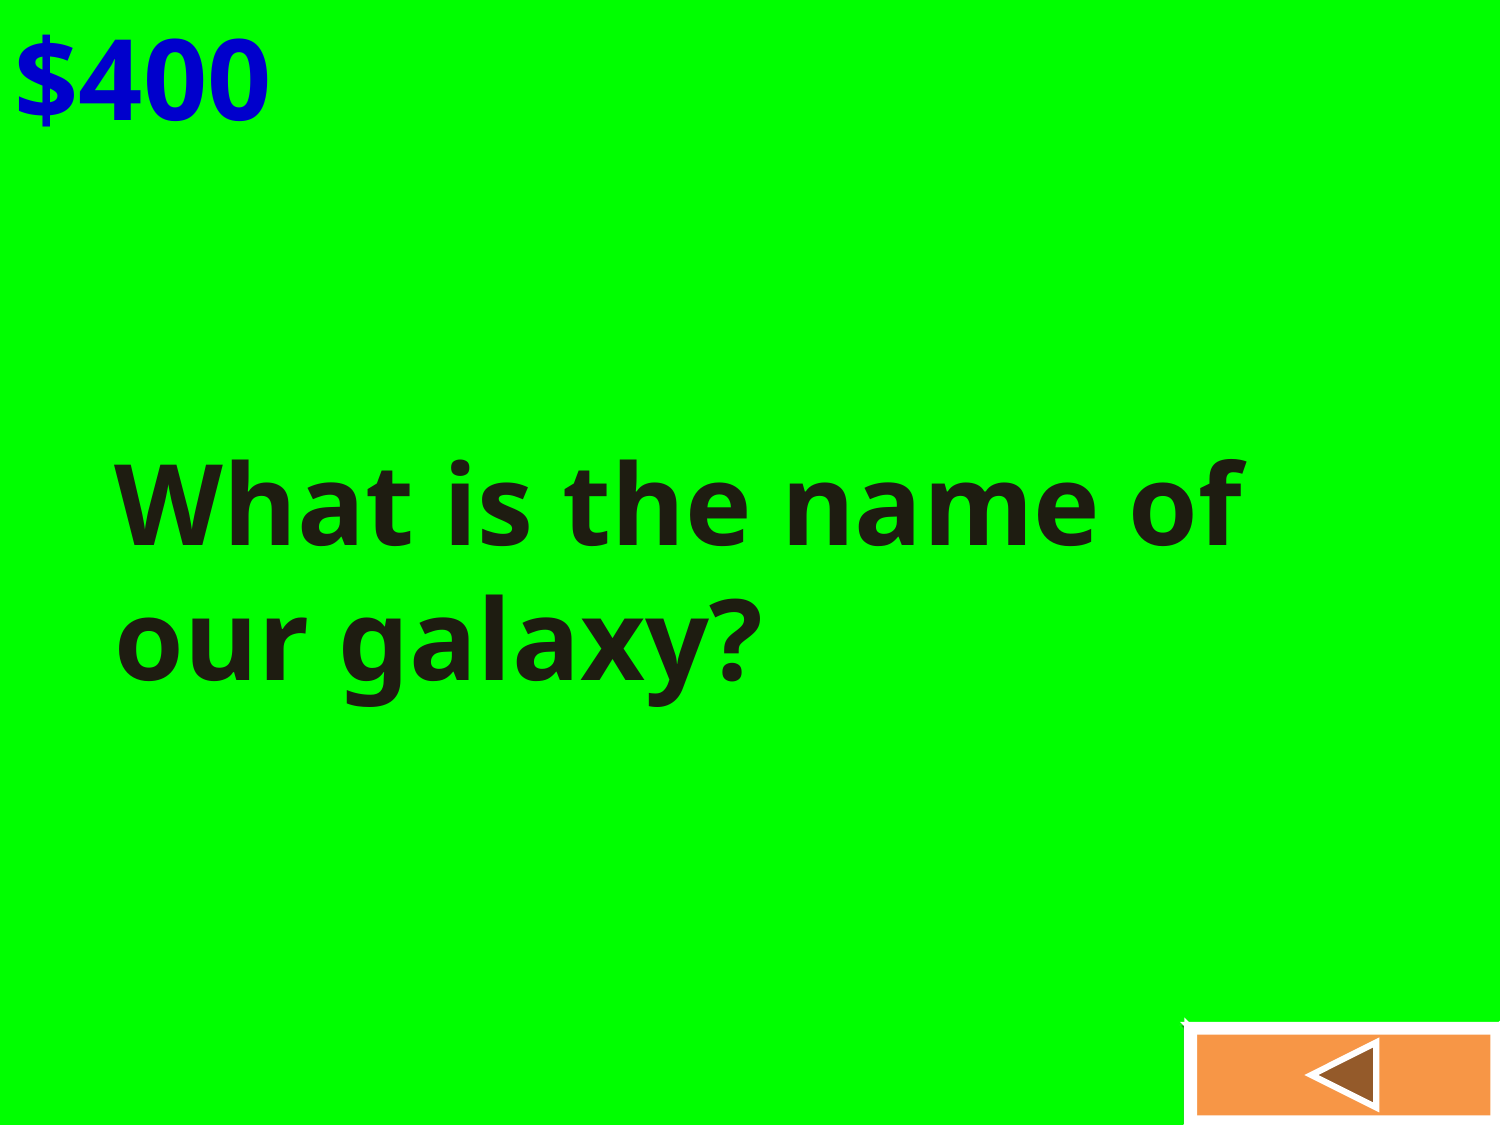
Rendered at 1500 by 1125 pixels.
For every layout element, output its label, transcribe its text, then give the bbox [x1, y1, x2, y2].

text_box [1189, 1025, 1500, 1125]
text_box What is the name of our galaxy? [99, 424, 1500, 711]
text_box $400 [0, 0, 1426, 151]
